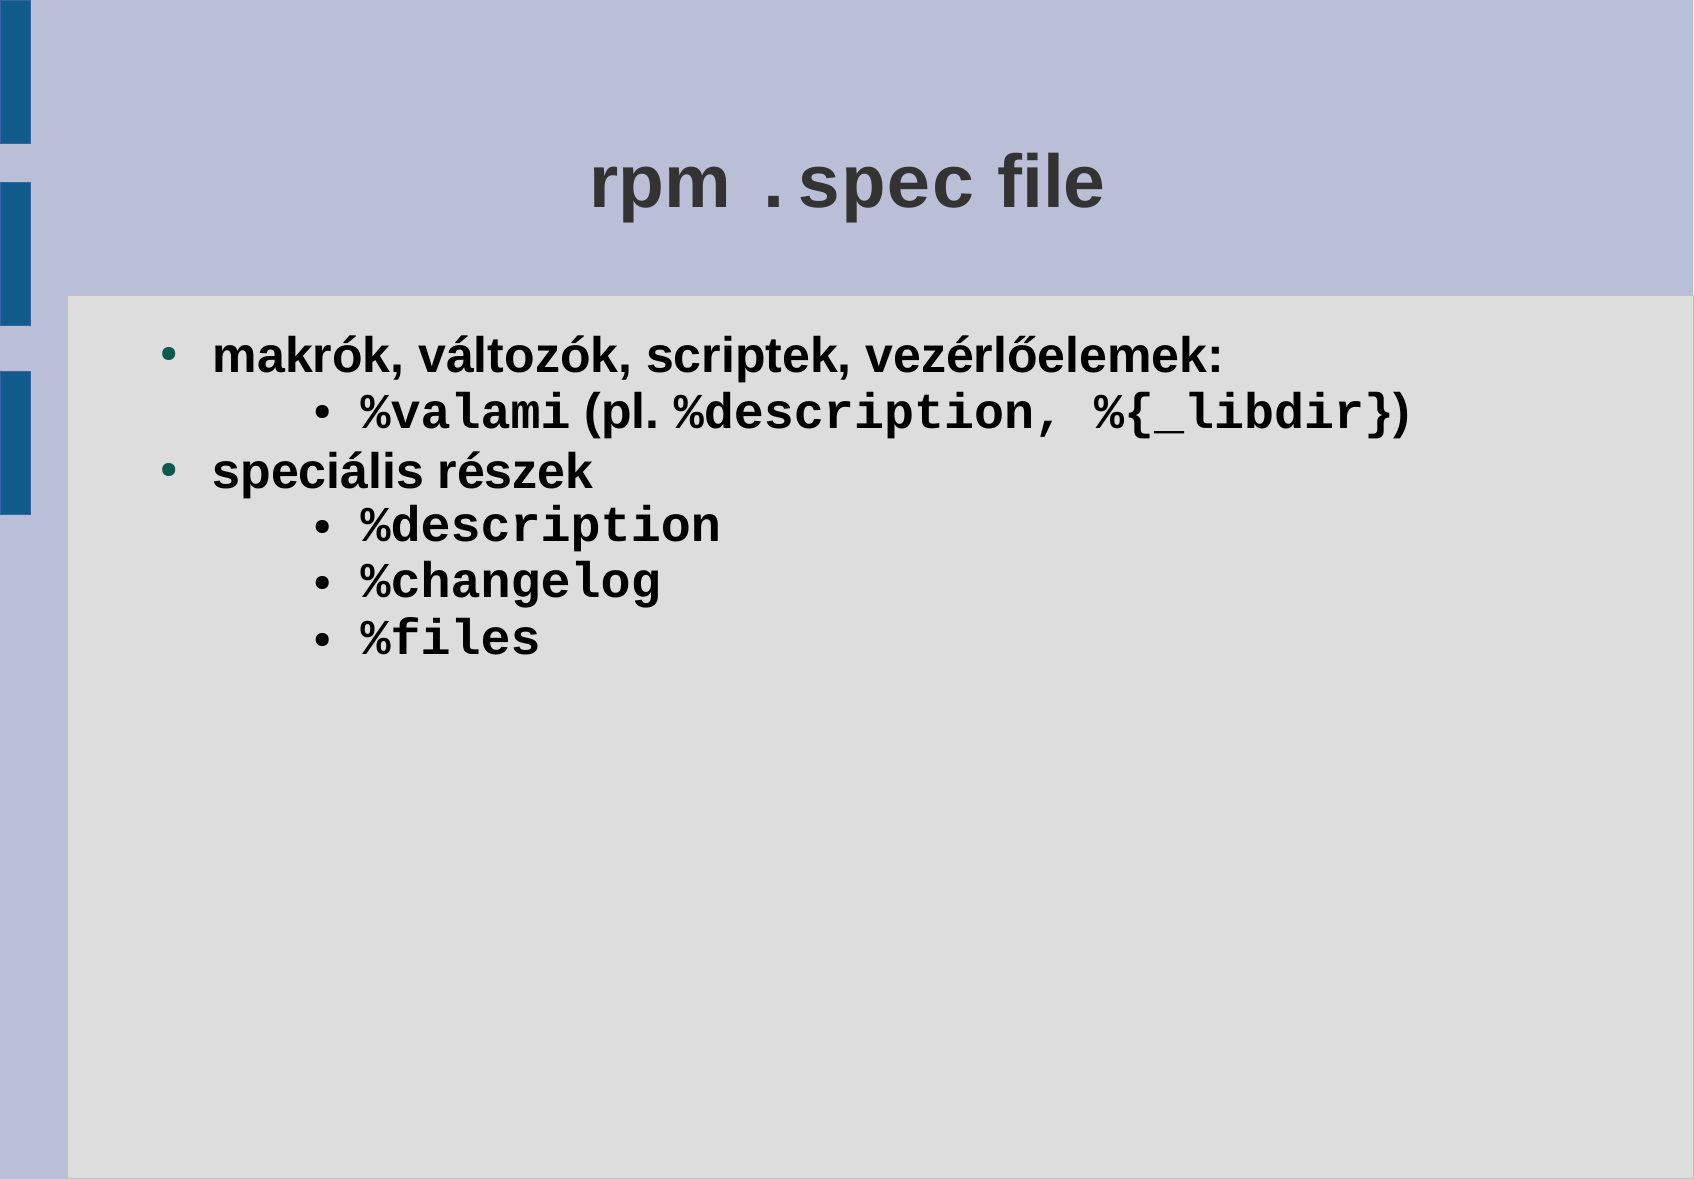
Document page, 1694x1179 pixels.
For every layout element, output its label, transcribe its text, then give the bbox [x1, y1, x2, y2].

list makrók, változók, scriptek, vezérlőelemek: %valami (pl. %description, %{_libdir}) speciális részek %description %changelog %files [124, 327, 1571, 1071]
title rpm .spec file [124, 86, 1571, 284]
